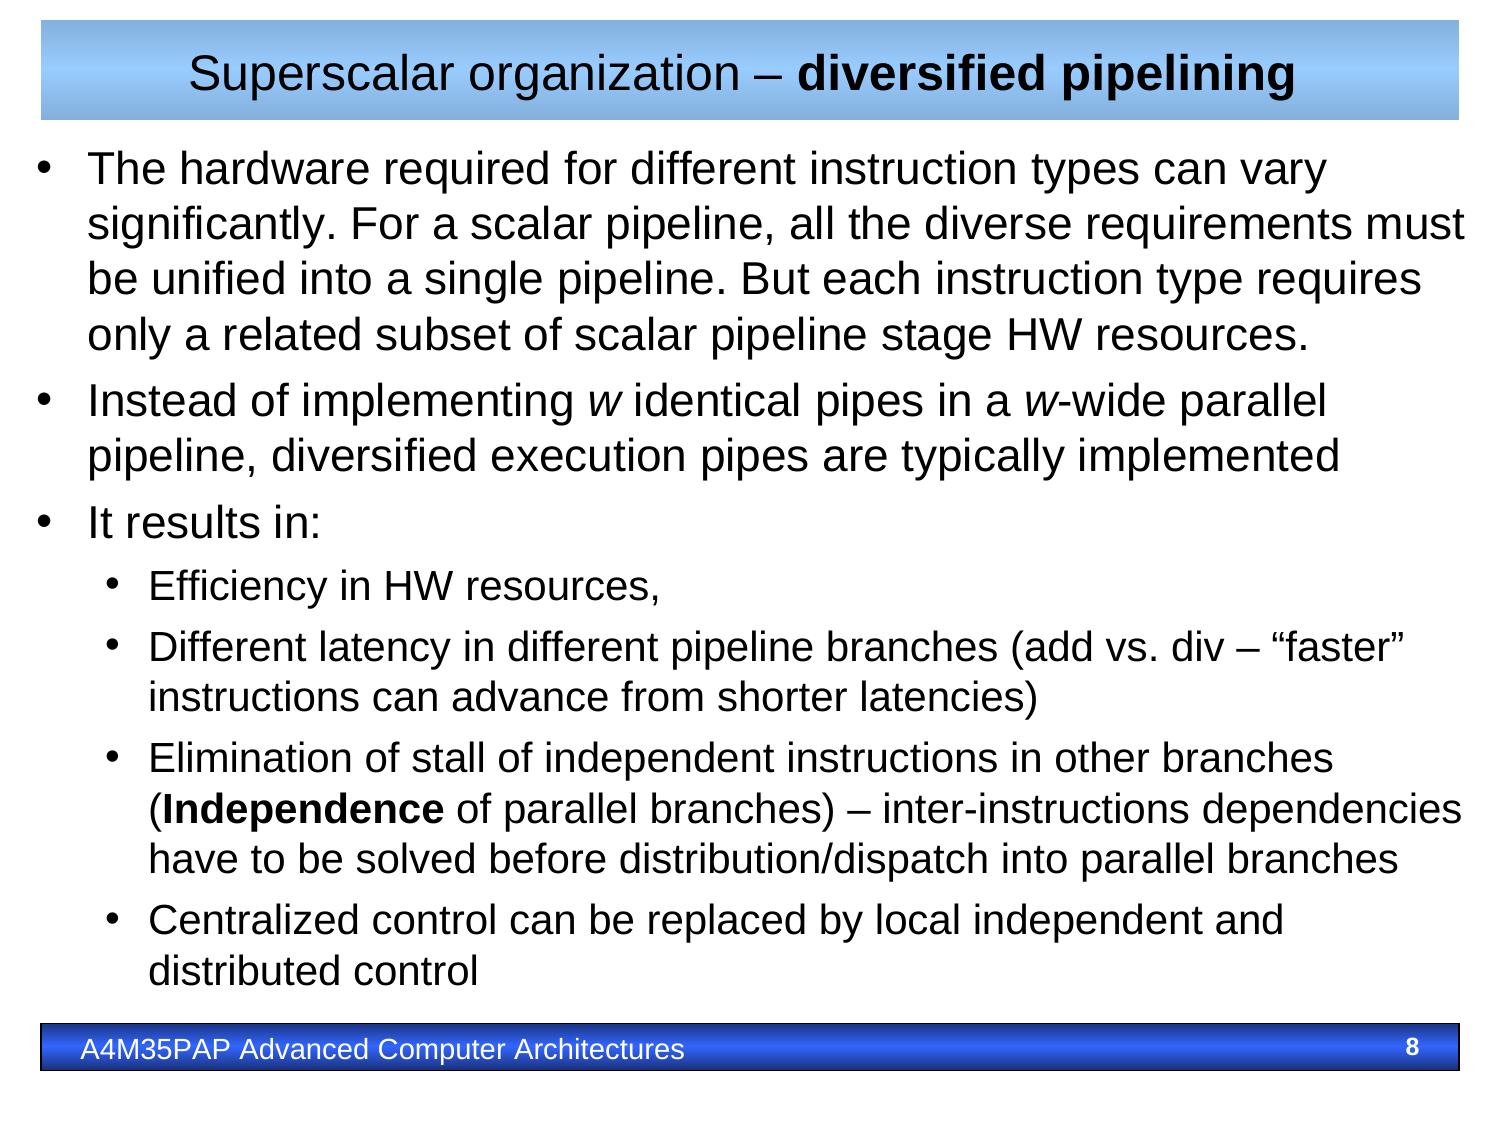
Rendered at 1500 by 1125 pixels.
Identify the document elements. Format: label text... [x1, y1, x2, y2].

list The hardware required for different instruction types can vary significantly. For a scalar pipeline, all the diverse requirements must be unified into a single pipeline. But each instruction type requires only a related subset of scalar pipeline stage HW resources. Instead of implementing w identical pipes in a w-wide parallel pipeline, diversiﬁed execution pipes are typically implemented It results in: Efficiency in HW resources, Different latency in different pipeline branches (add vs. div – “faster” instructions can advance from shorter latencies) Elimination of stall of independent instructions in other branches (Independence of parallel branches) – inter-instructions dependencies have to be solved before distribution/dispatch into parallel branches Centralized control can be replaced by local independent and distributed control [21, 131, 1500, 1013]
title Superscalar organization – diversified pipelining [41, 20, 1459, 120]
